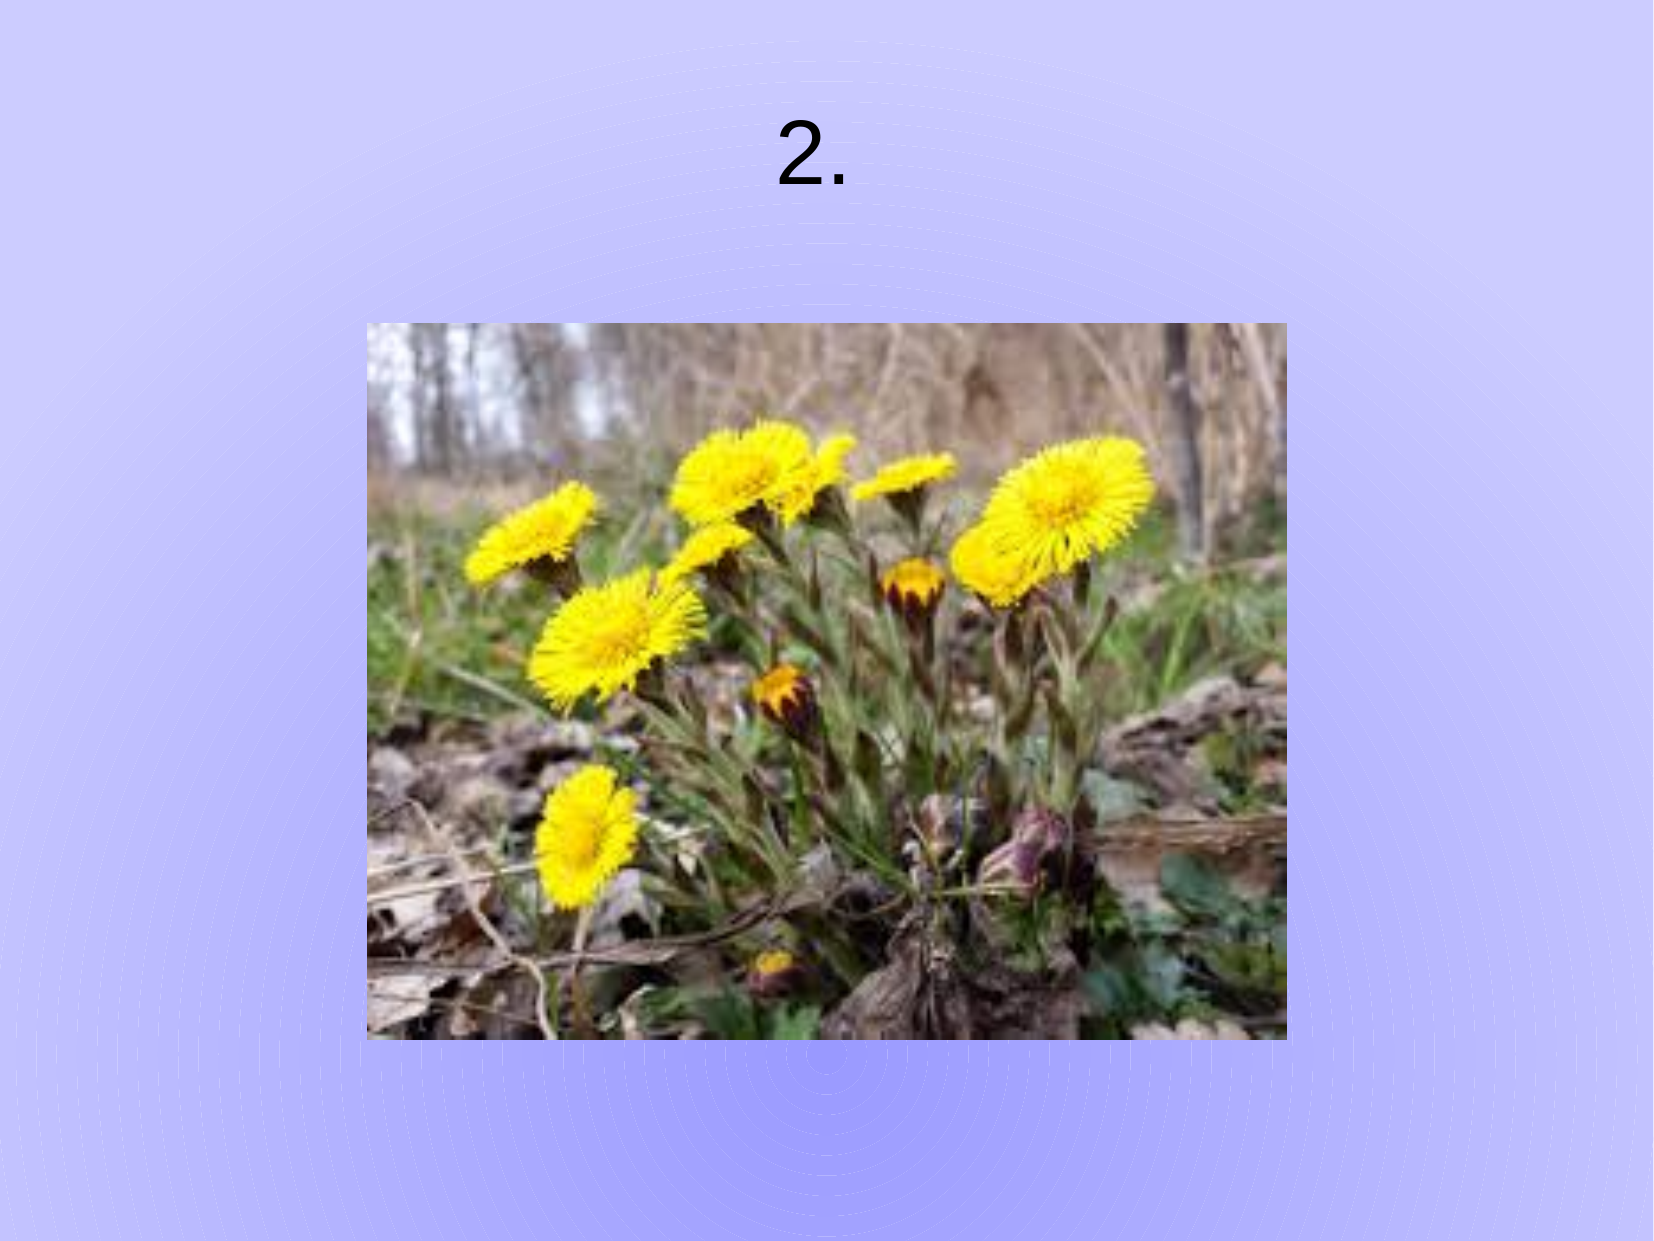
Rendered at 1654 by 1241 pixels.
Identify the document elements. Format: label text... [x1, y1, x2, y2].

title 2. [82, 49, 1571, 257]
picture [367, 323, 1287, 1040]
